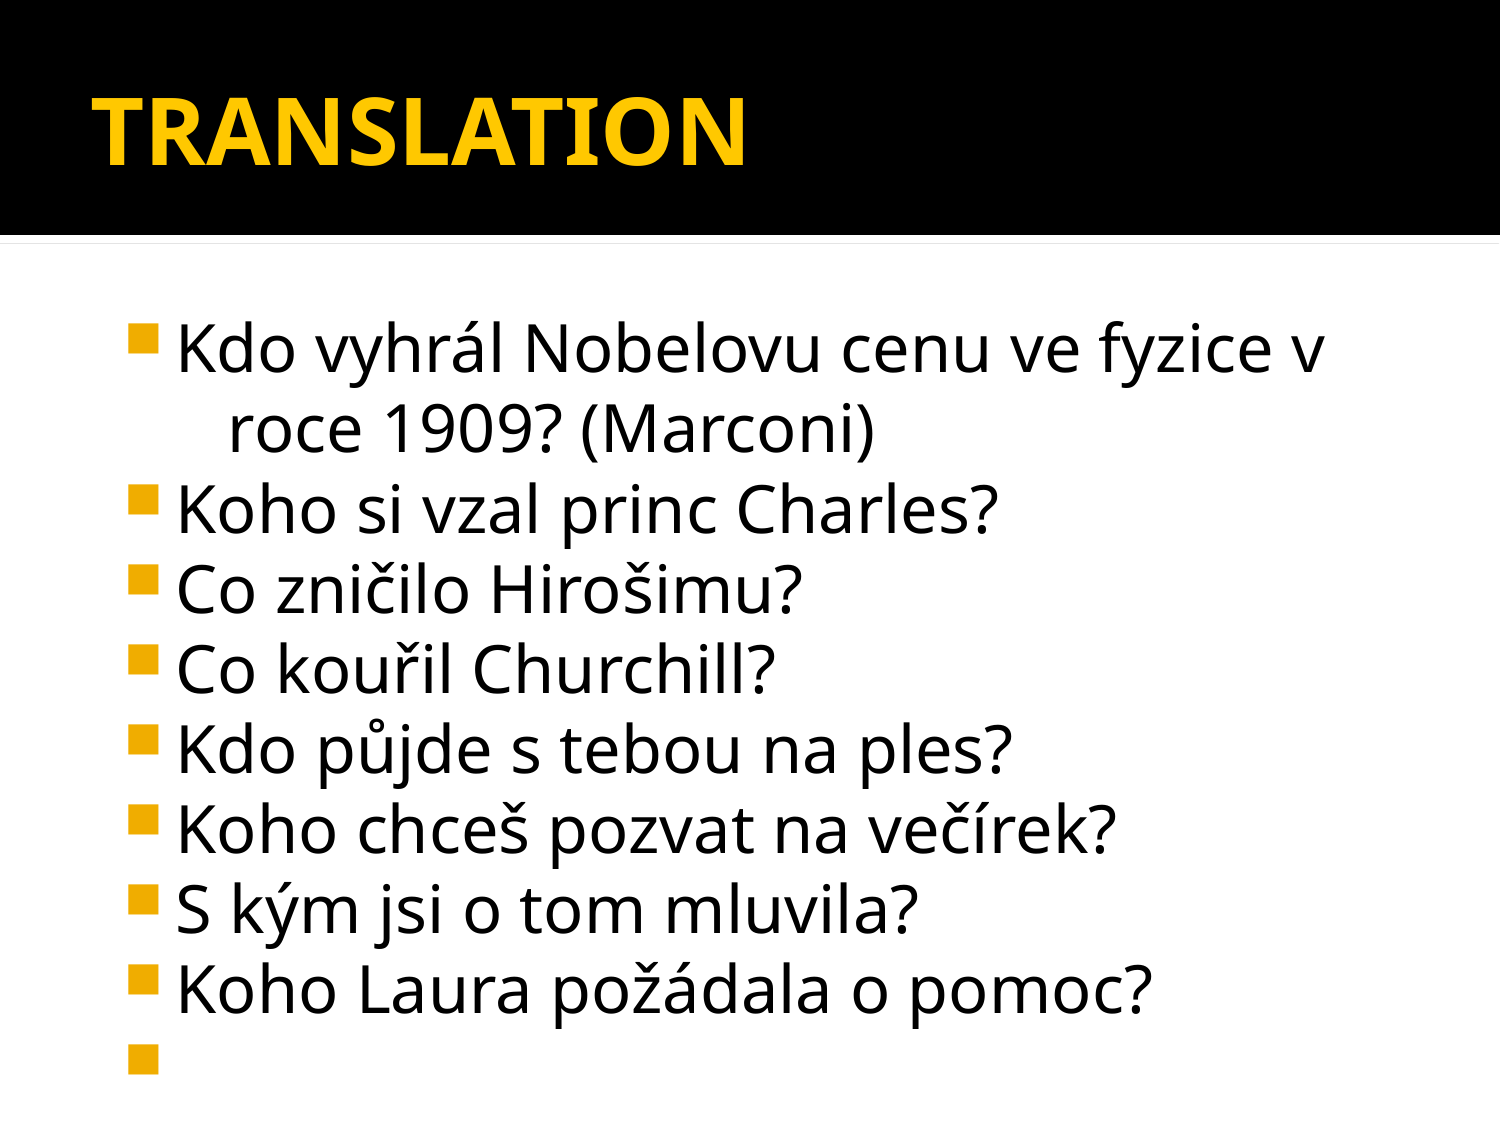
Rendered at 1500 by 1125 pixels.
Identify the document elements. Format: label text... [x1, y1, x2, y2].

list Kdo vyhrál Nobelovu cenu ve fyzice v roce 1909? (Marconi) Koho si vzal princ Charles? Co zničilo Hirošimu? Co kouřil Churchill? Kdo půjde s tebou na ples? Koho chceš pozvat na večírek? S kým jsi o tom mluvila? Koho Laura požádala o pomoc? [75, 291, 1426, 1051]
title TRANSLATION [75, 25, 1426, 232]
